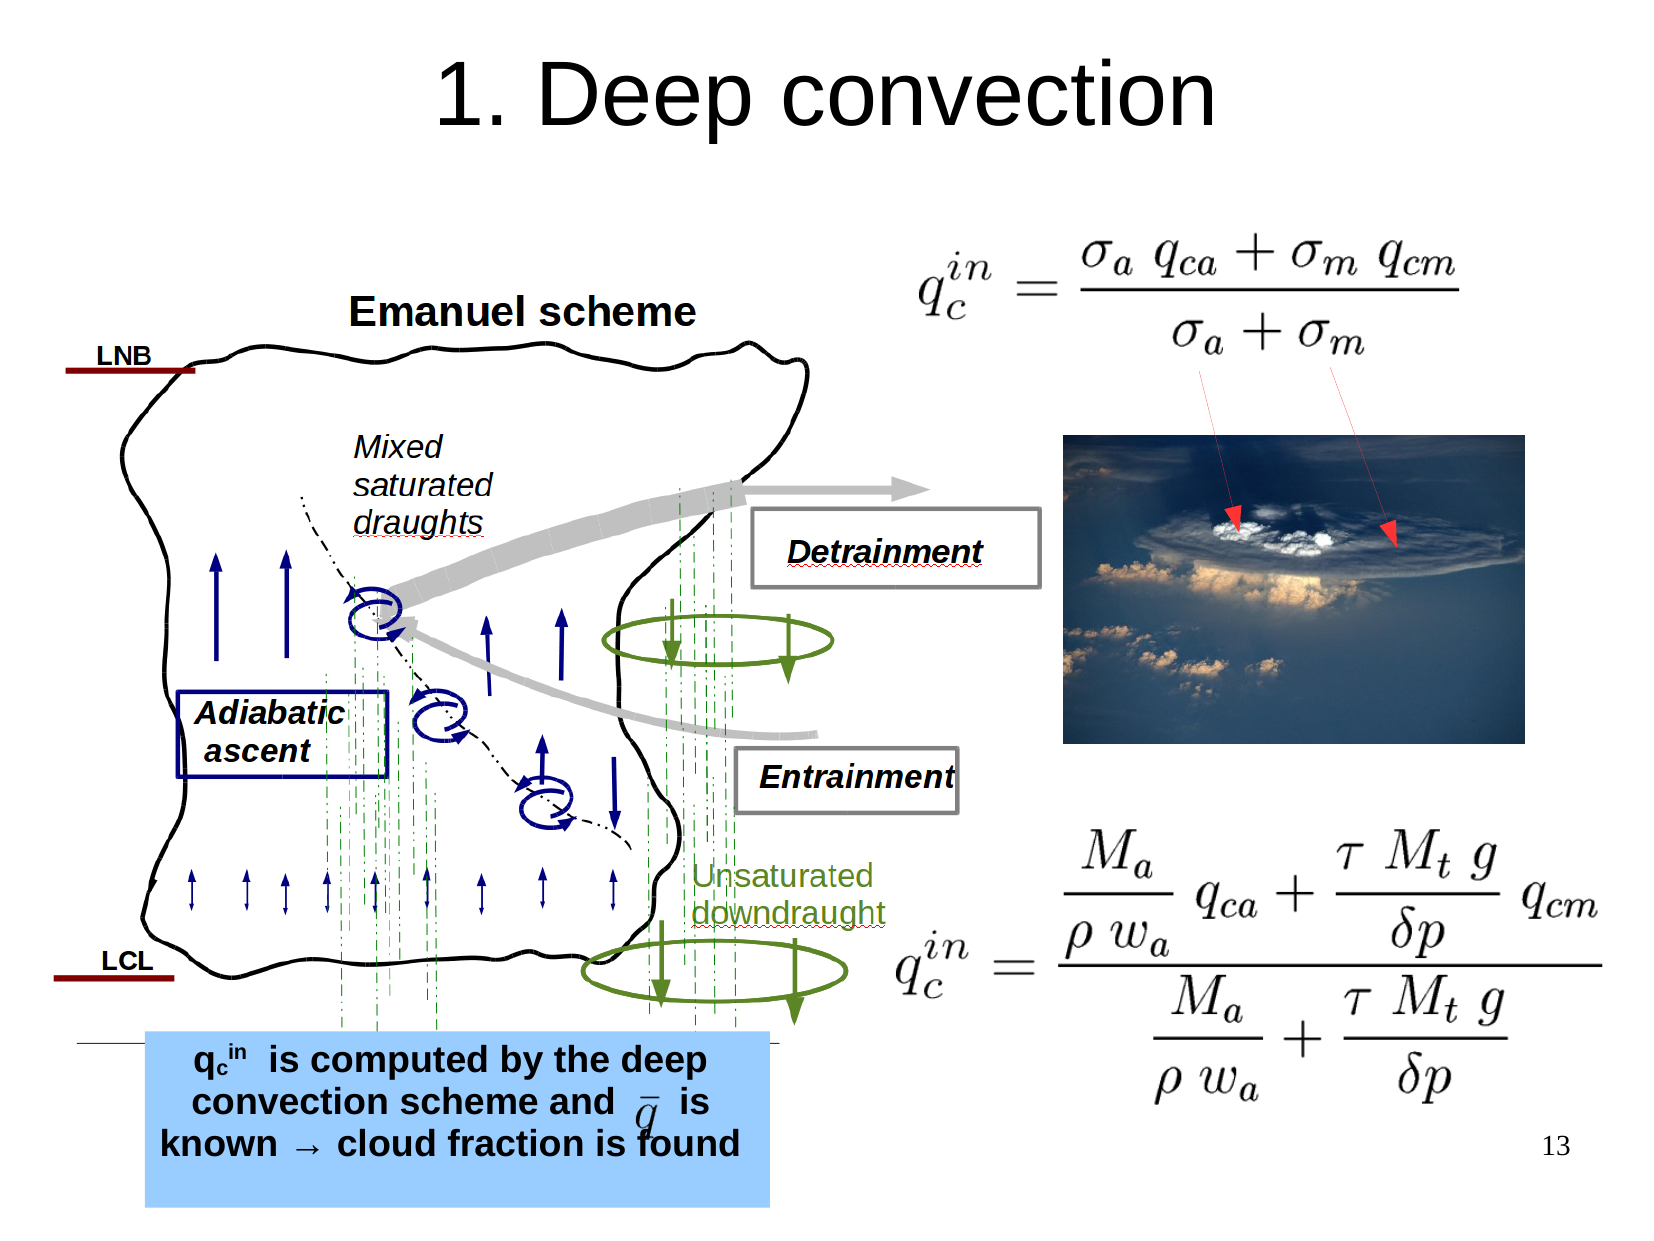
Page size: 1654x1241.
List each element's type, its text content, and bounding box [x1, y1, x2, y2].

picture [28, 205, 1618, 1116]
picture [1063, 435, 1525, 744]
title 1. Deep convection [82, 0, 1571, 198]
text_box qcin is computed by the deep convection scheme and is known → cloud fraction is found [144, 1031, 770, 1208]
picture [625, 1078, 669, 1151]
